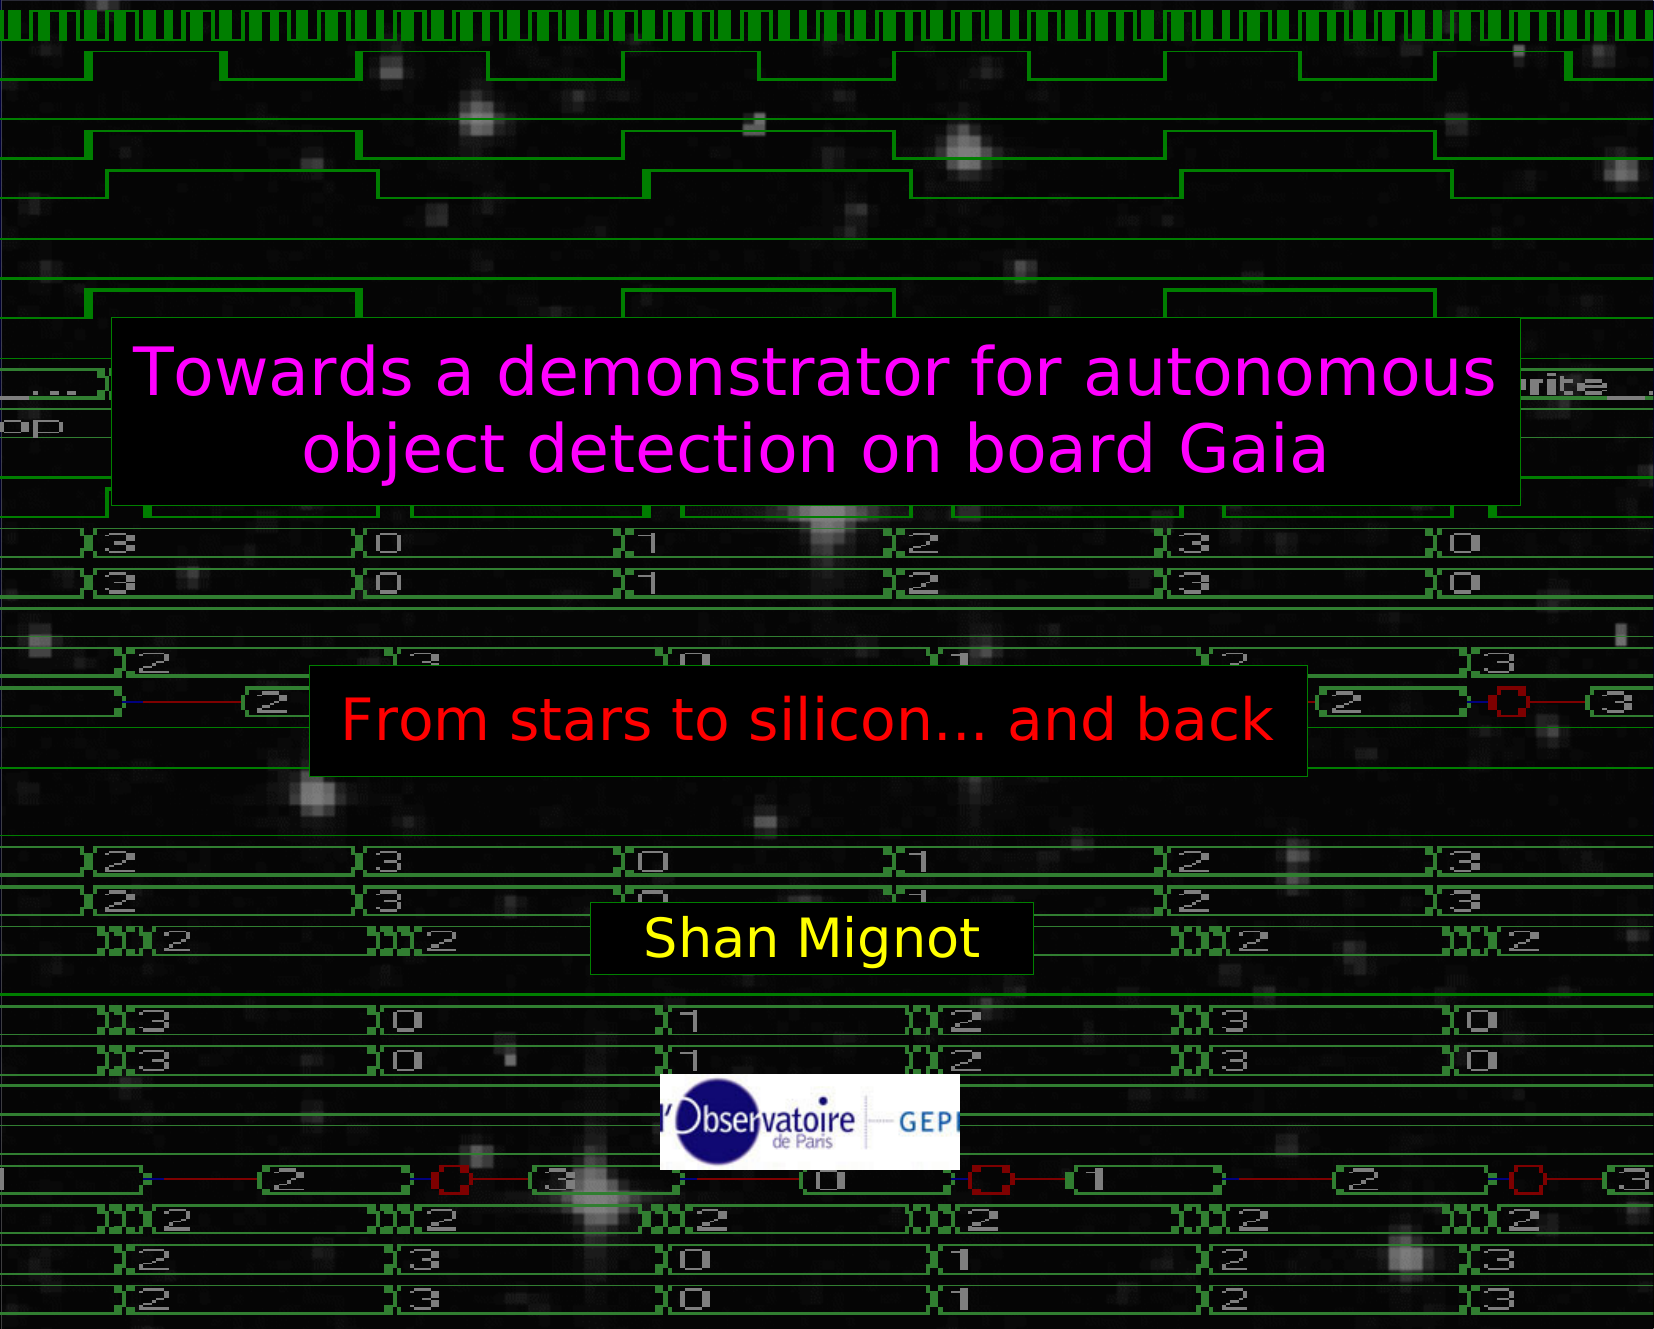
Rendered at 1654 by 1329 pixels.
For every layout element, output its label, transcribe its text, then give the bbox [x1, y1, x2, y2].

title Shan Mignot [590, 902, 1034, 975]
title Towards a demonstrator for autonomous object detection on board Gaia [111, 317, 1521, 506]
picture [0, 0, 1654, 1329]
title From stars to silicon... and back [309, 665, 1308, 777]
